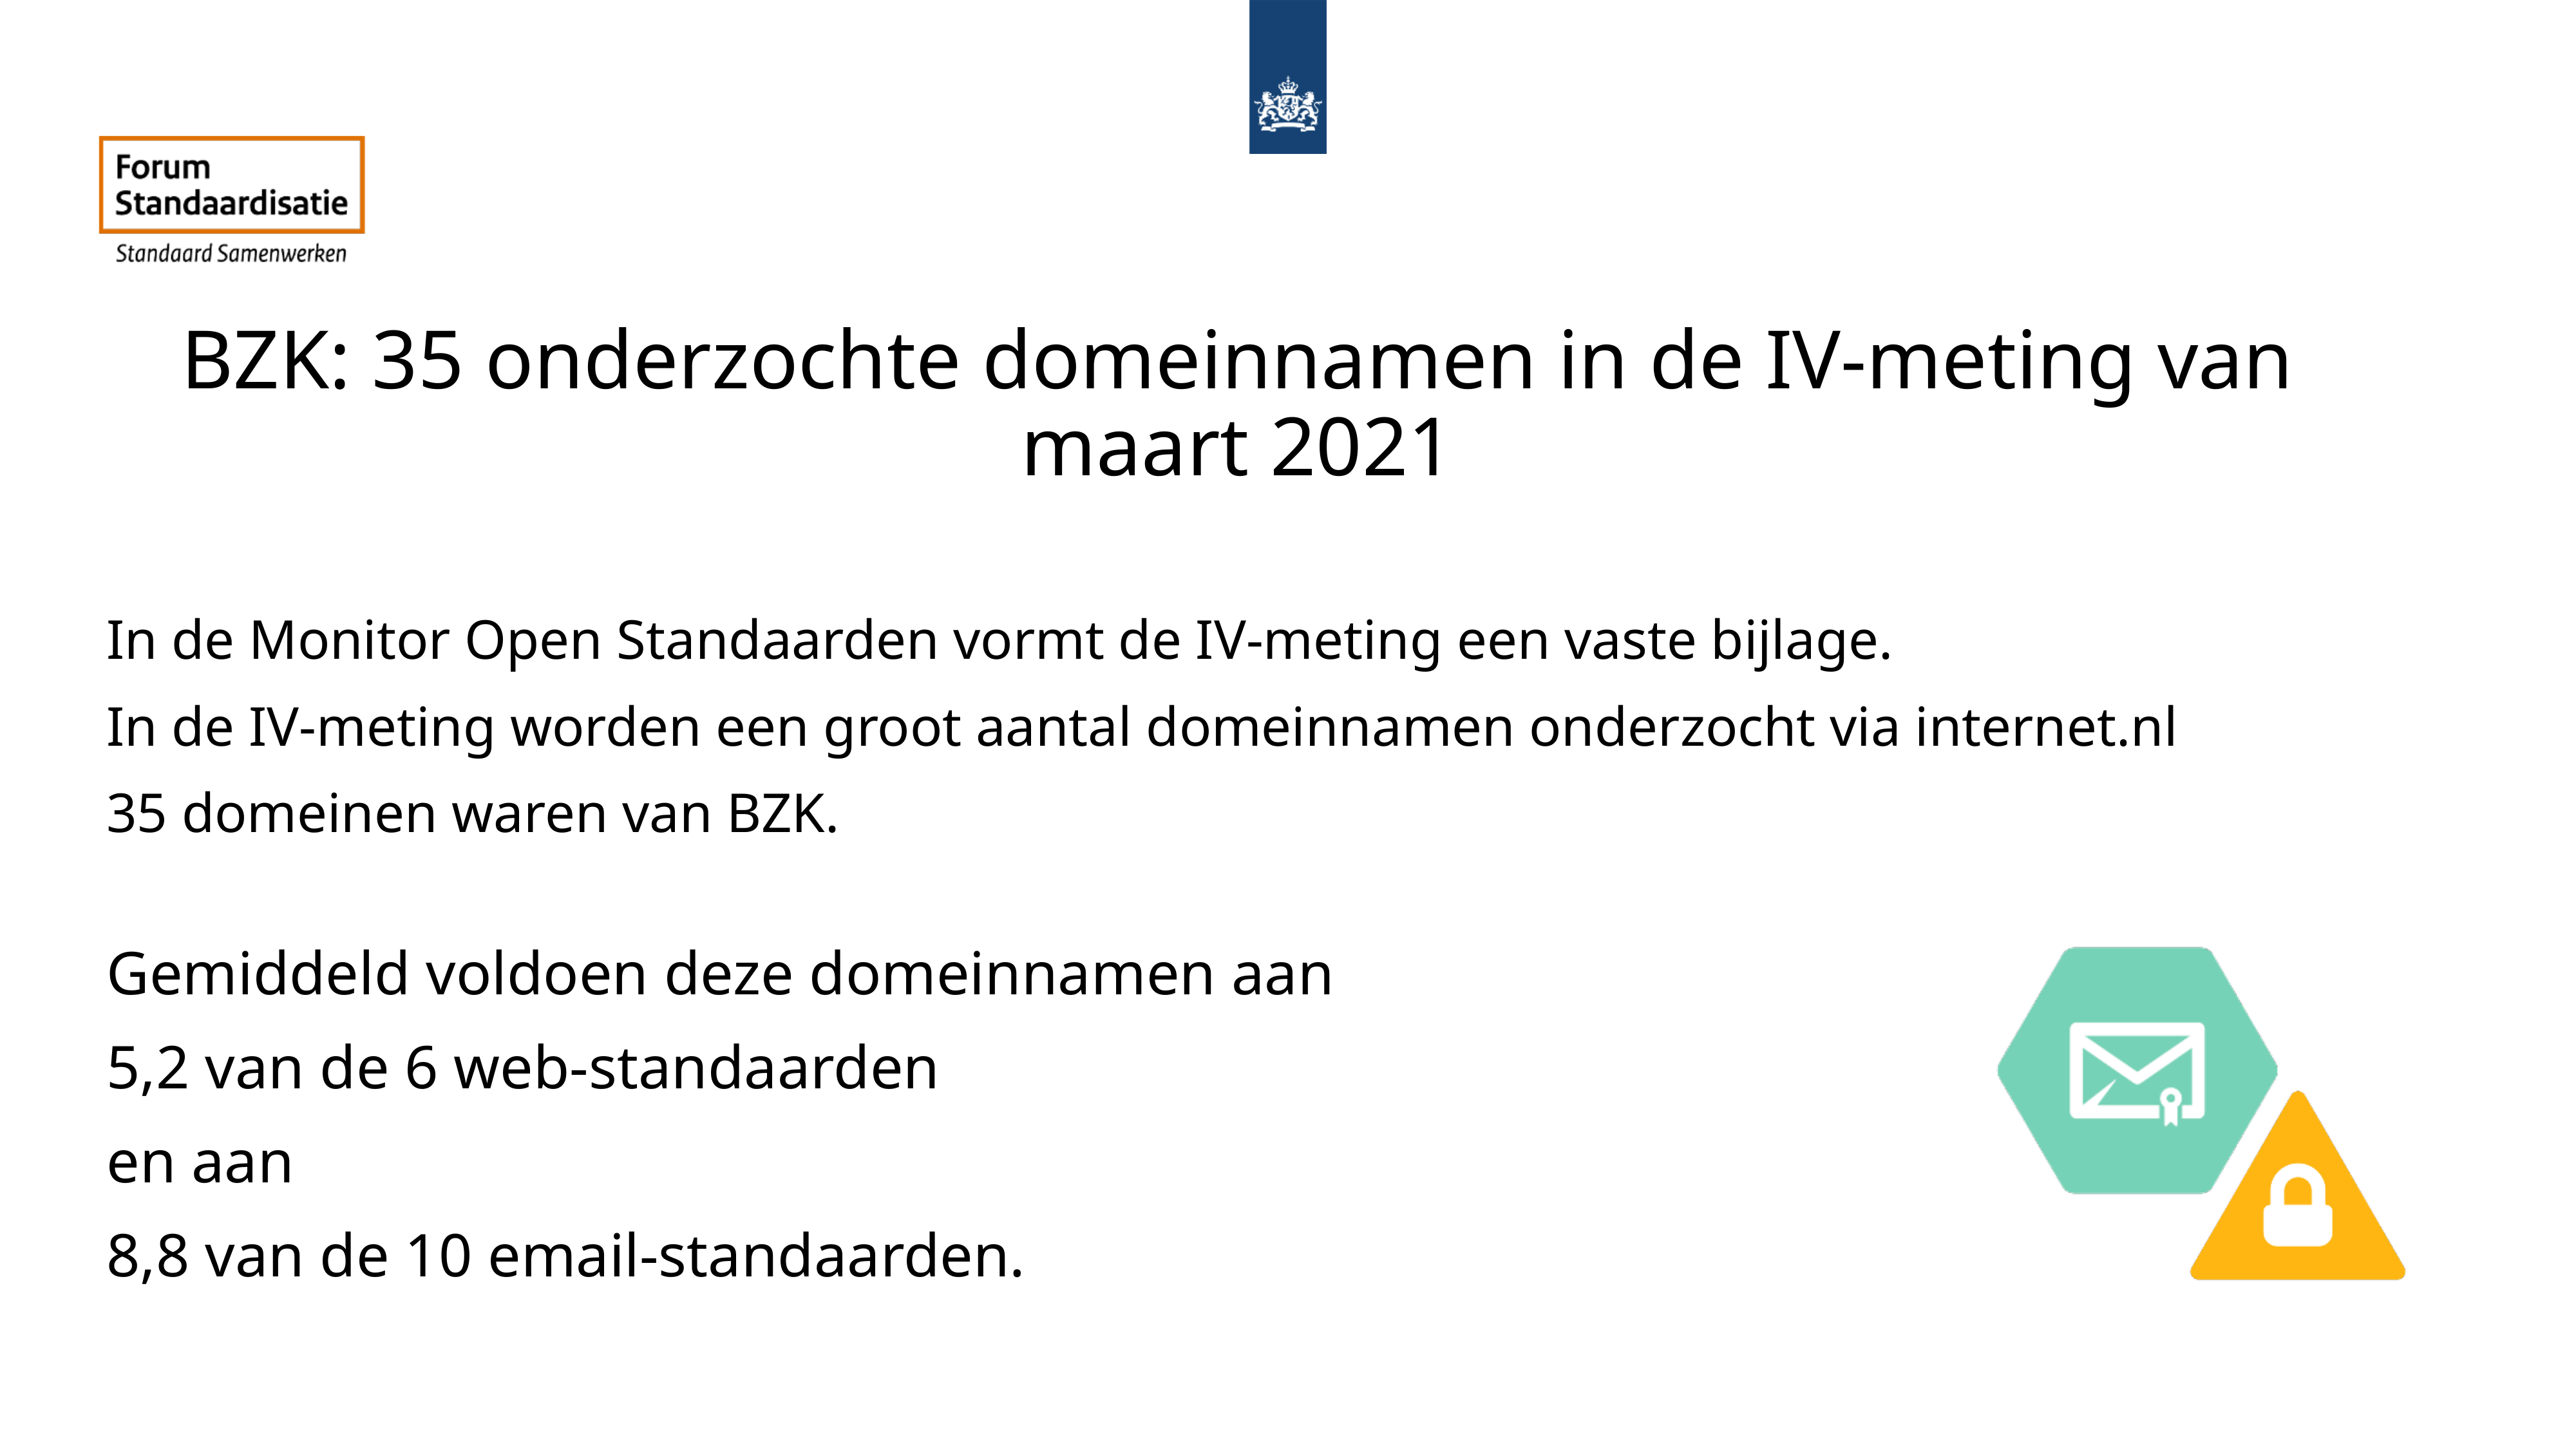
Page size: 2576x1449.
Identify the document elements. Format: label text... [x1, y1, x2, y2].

picture [99, 136, 365, 262]
picture [1249, 0, 1327, 154]
list In de Monitor Open Standaarden vormt de IV-meting een vaste bijlage. In de IV-meting worden een groot aantal domeinnamen onderzocht via internet.nl 35 domeinen waren van BZK. Gemiddeld voldoen deze domeinnamen aan 5,2 van de 6 web-standaarden en aan 8,8 van de 10 email-standaarden. [99, 527, 2377, 1332]
picture [1984, 929, 2418, 1291]
title BZK: 35 onderzochte domeinnamen in de IV-meting van maart 2021 [99, 311, 2377, 399]
